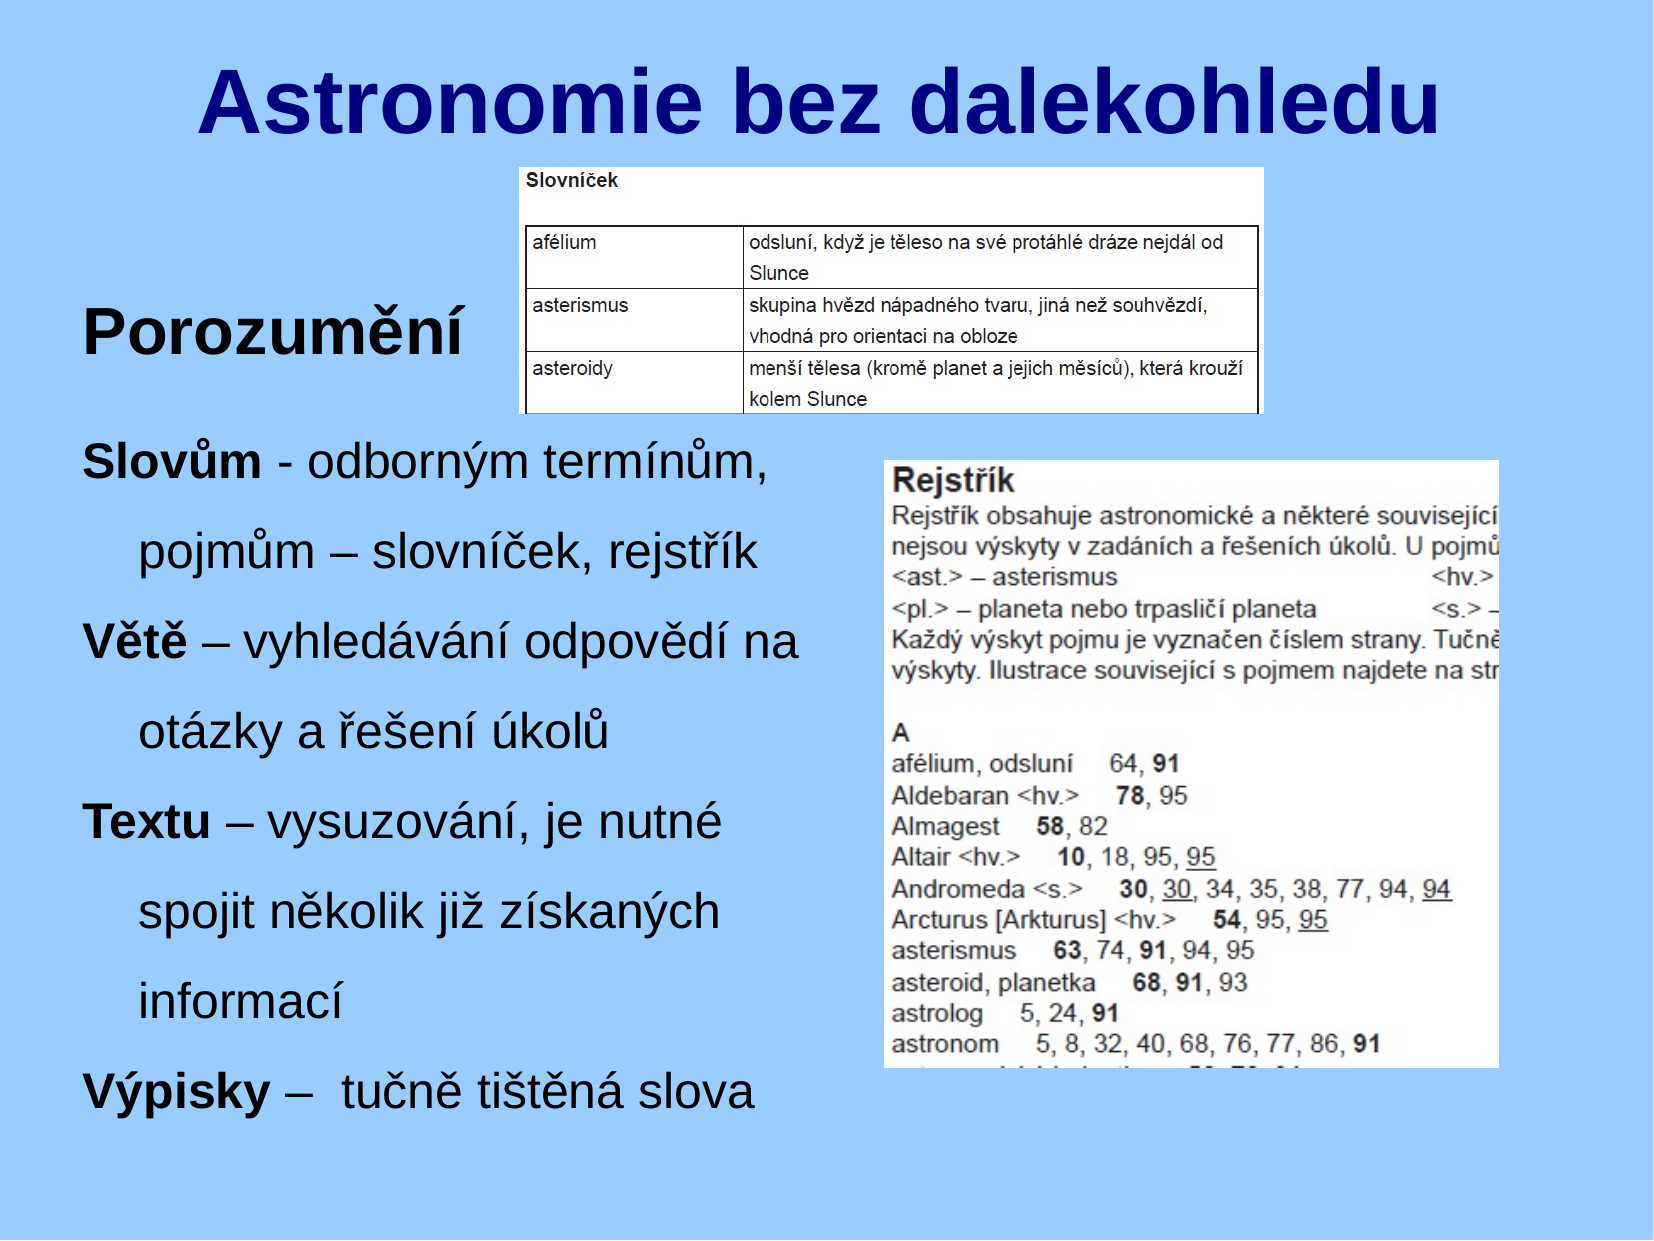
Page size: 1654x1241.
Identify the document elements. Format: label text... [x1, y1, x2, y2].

picture [519, 167, 1264, 414]
picture [884, 460, 1499, 1068]
title Astronomie bez dalekohledu [76, 0, 1564, 206]
list Porozumění Slovům - odborným termínům, pojmům – slovníček, rejstřík Větě – vyhledávání odpovědí na otázky a řešení úkolů Textu – vysuzování, je nutné spojit několik již získaných informací Výpisky – tučně tištěná slova [82, 290, 808, 1119]
